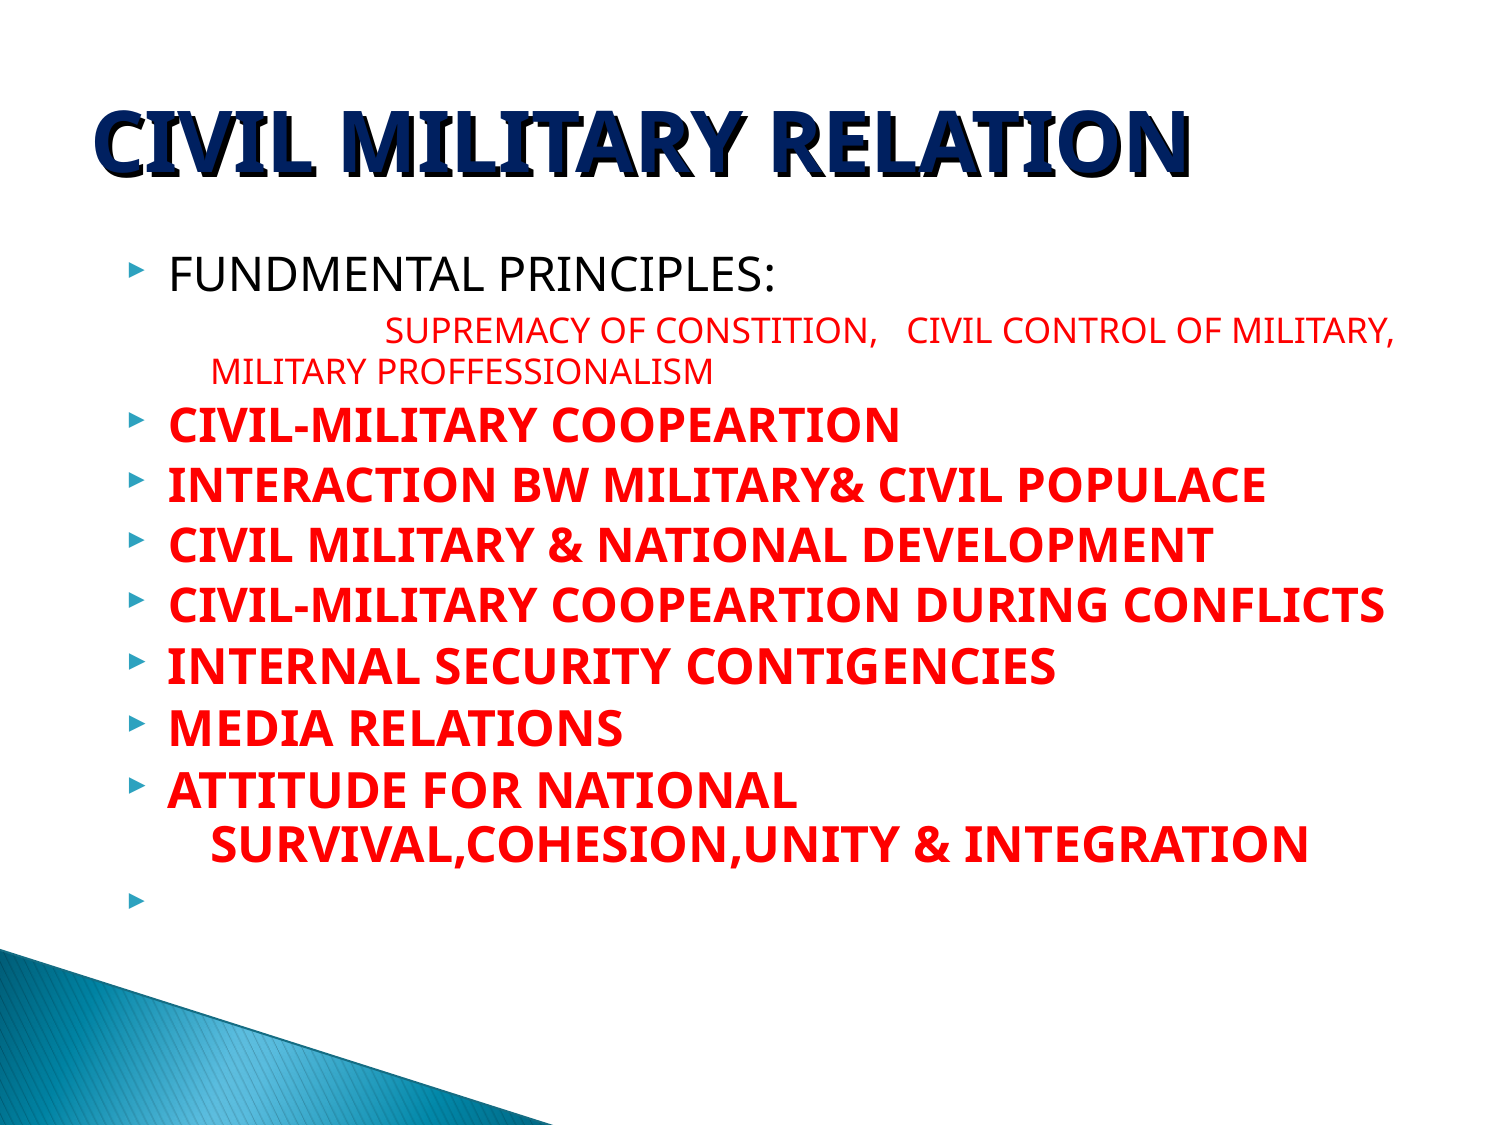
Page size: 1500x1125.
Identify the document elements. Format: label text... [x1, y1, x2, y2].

list FUNDMENTAL PRINCIPLES: SUPREMACY OF CONSTITION, CIVIL CONTROL OF MILITARY, MILITARY PROFFESSIONALISM CIVIL-MILITARY COOPEARTION INTERACTION BW MILITARY& CIVIL POPULACE CIVIL MILITARY & NATIONAL DEVELOPMENT CIVIL-MILITARY COOPEARTION DURING CONFLICTS INTERNAL SECURITY CONTIGENCIES MEDIA RELATIONS ATTITUDE FOR NATIONAL SURVIVAL,COHESION,UNITY & INTEGRATION [75, 243, 1426, 986]
title CIVIL MILITARY RELATION [75, 45, 1426, 233]
